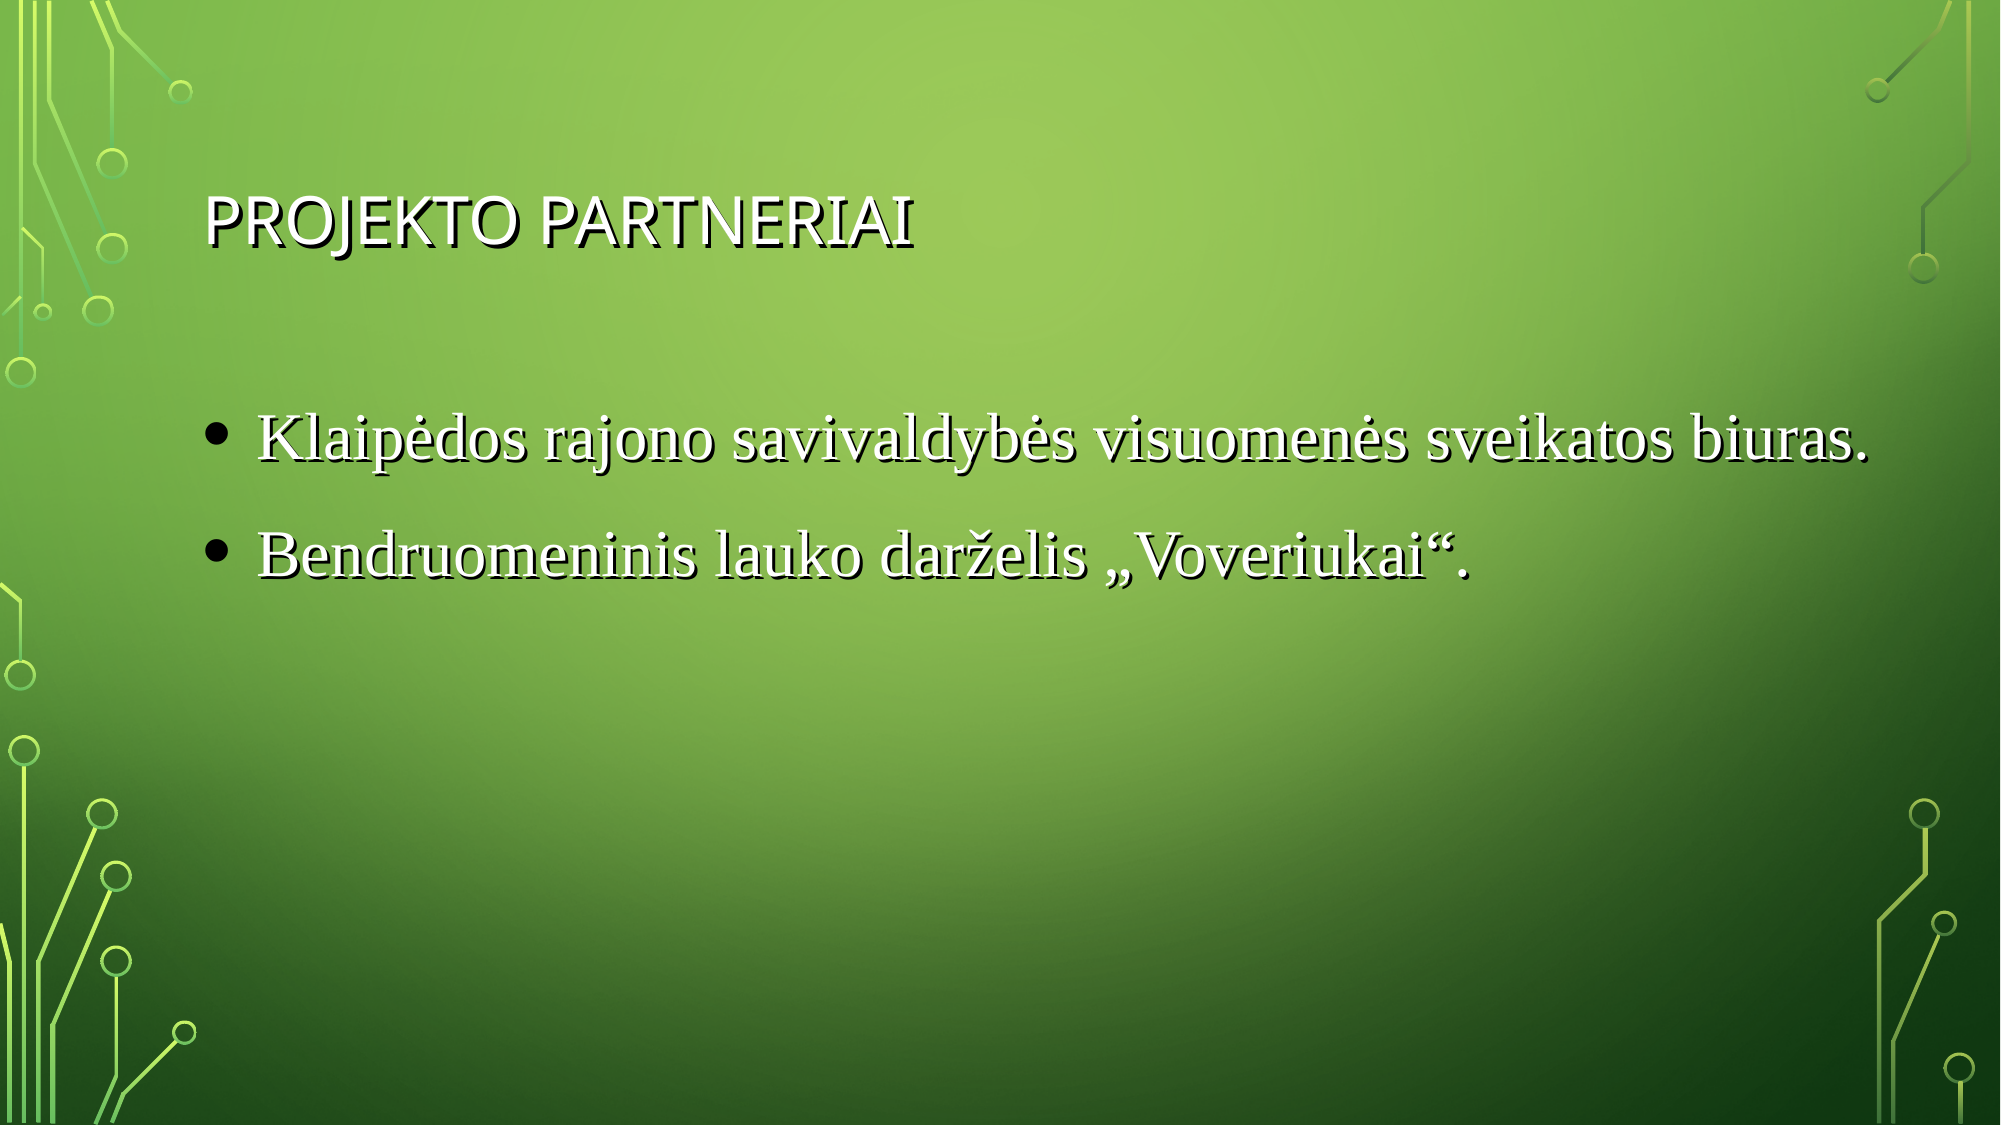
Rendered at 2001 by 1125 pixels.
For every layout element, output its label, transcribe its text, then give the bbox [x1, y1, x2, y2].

list Klaipėdos rajono savivaldybės visuomenės sveikatos biuras. Bendruomeninis lauko darželis „Voveriukai“. [187, 369, 1891, 951]
title PROJEKTO PARTNERIAI [187, 101, 1813, 344]
